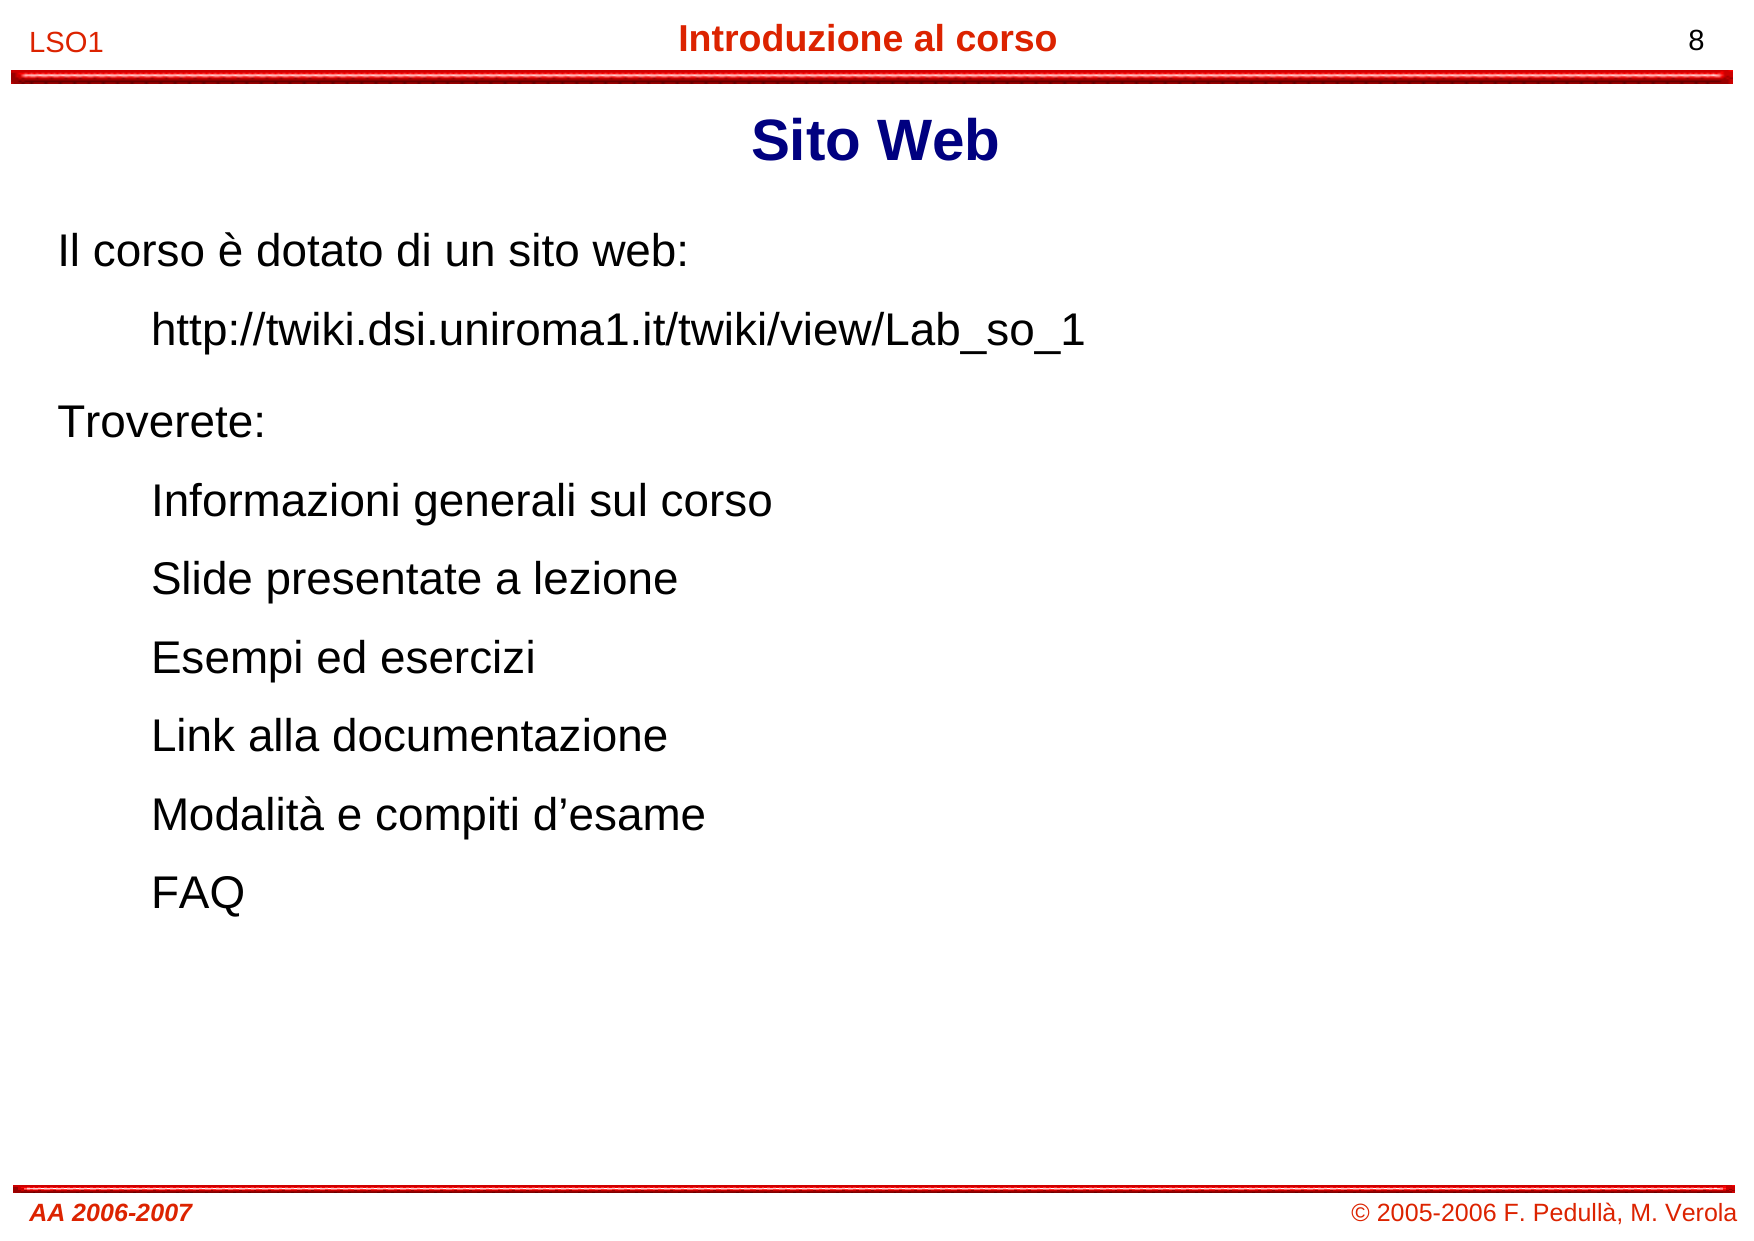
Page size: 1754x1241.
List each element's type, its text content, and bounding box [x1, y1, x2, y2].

picture [13, 1185, 1735, 1193]
text_box Sito Web [404, 104, 1348, 193]
list Il corso è dotato di un sito web: http://twiki.dsi.uniroma1.it/twiki/view/Lab_so_1 Troverete: Informazioni generali sul corso Slide presentate a lezione Esempi ed esercizi Link alla documentazione Modalità e compiti d’esame FAQ [57, 221, 1695, 971]
picture [11, 70, 1733, 84]
